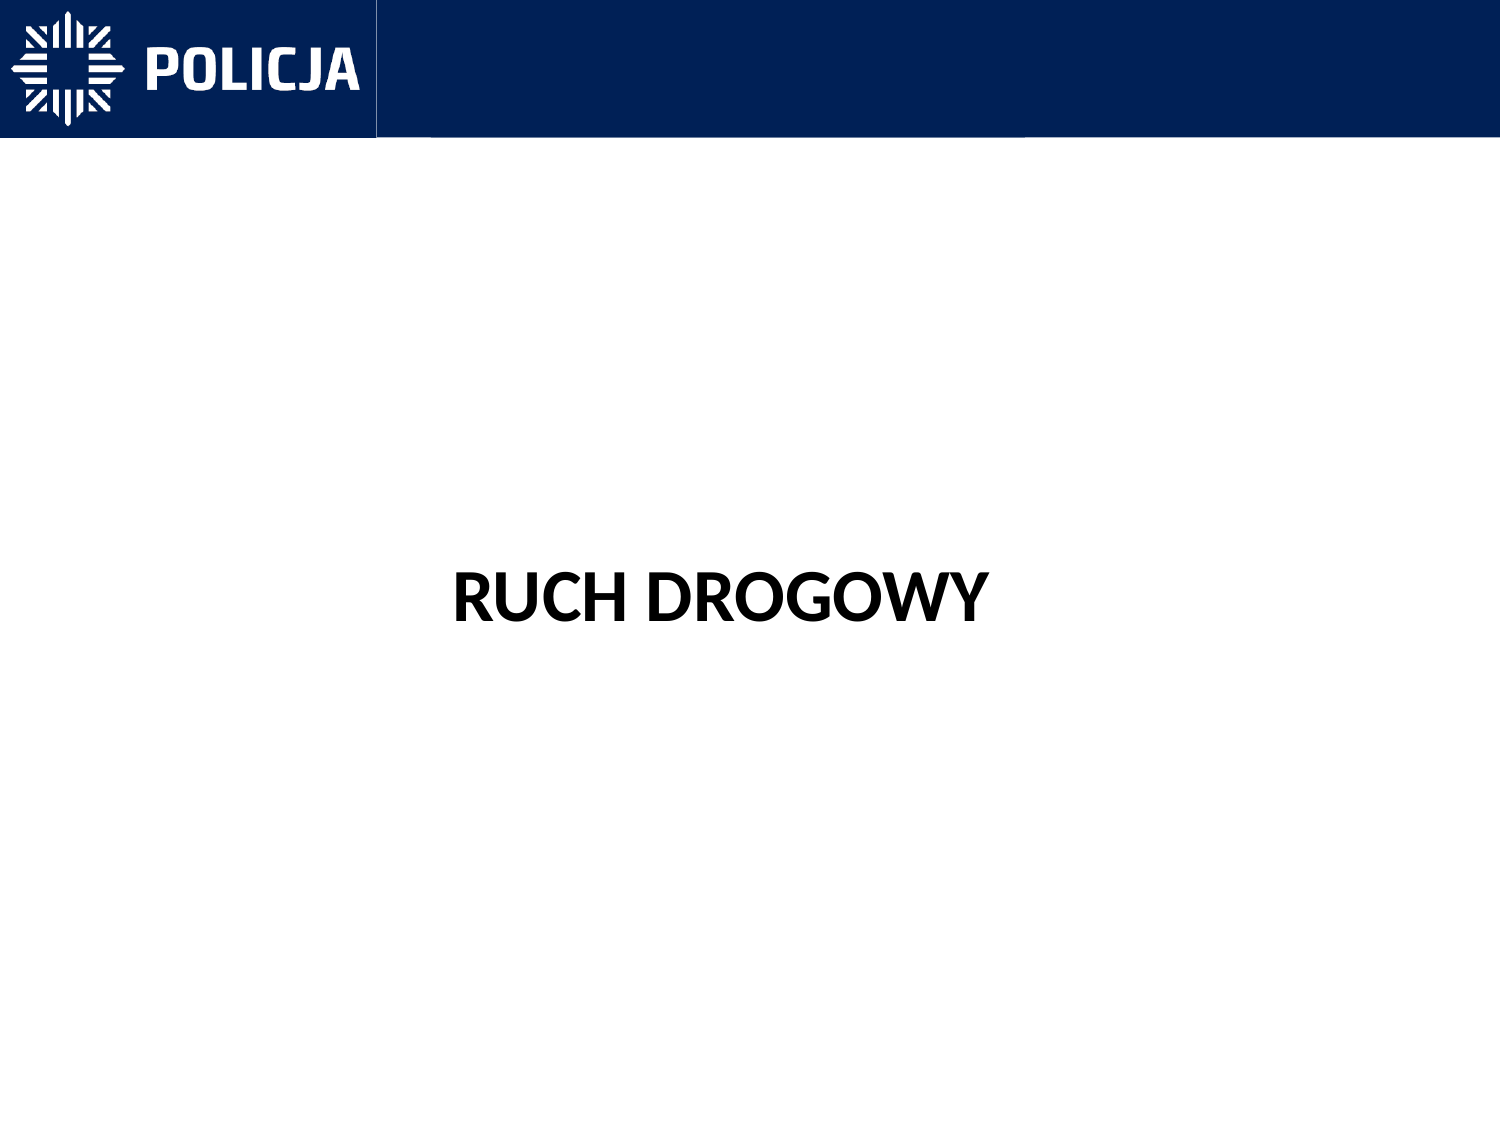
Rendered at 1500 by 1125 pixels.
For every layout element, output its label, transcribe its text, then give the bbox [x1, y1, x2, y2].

text_box [377, 0, 1500, 138]
text_box RUCH DROGOWY [437, 538, 1022, 645]
picture [0, 0, 377, 138]
